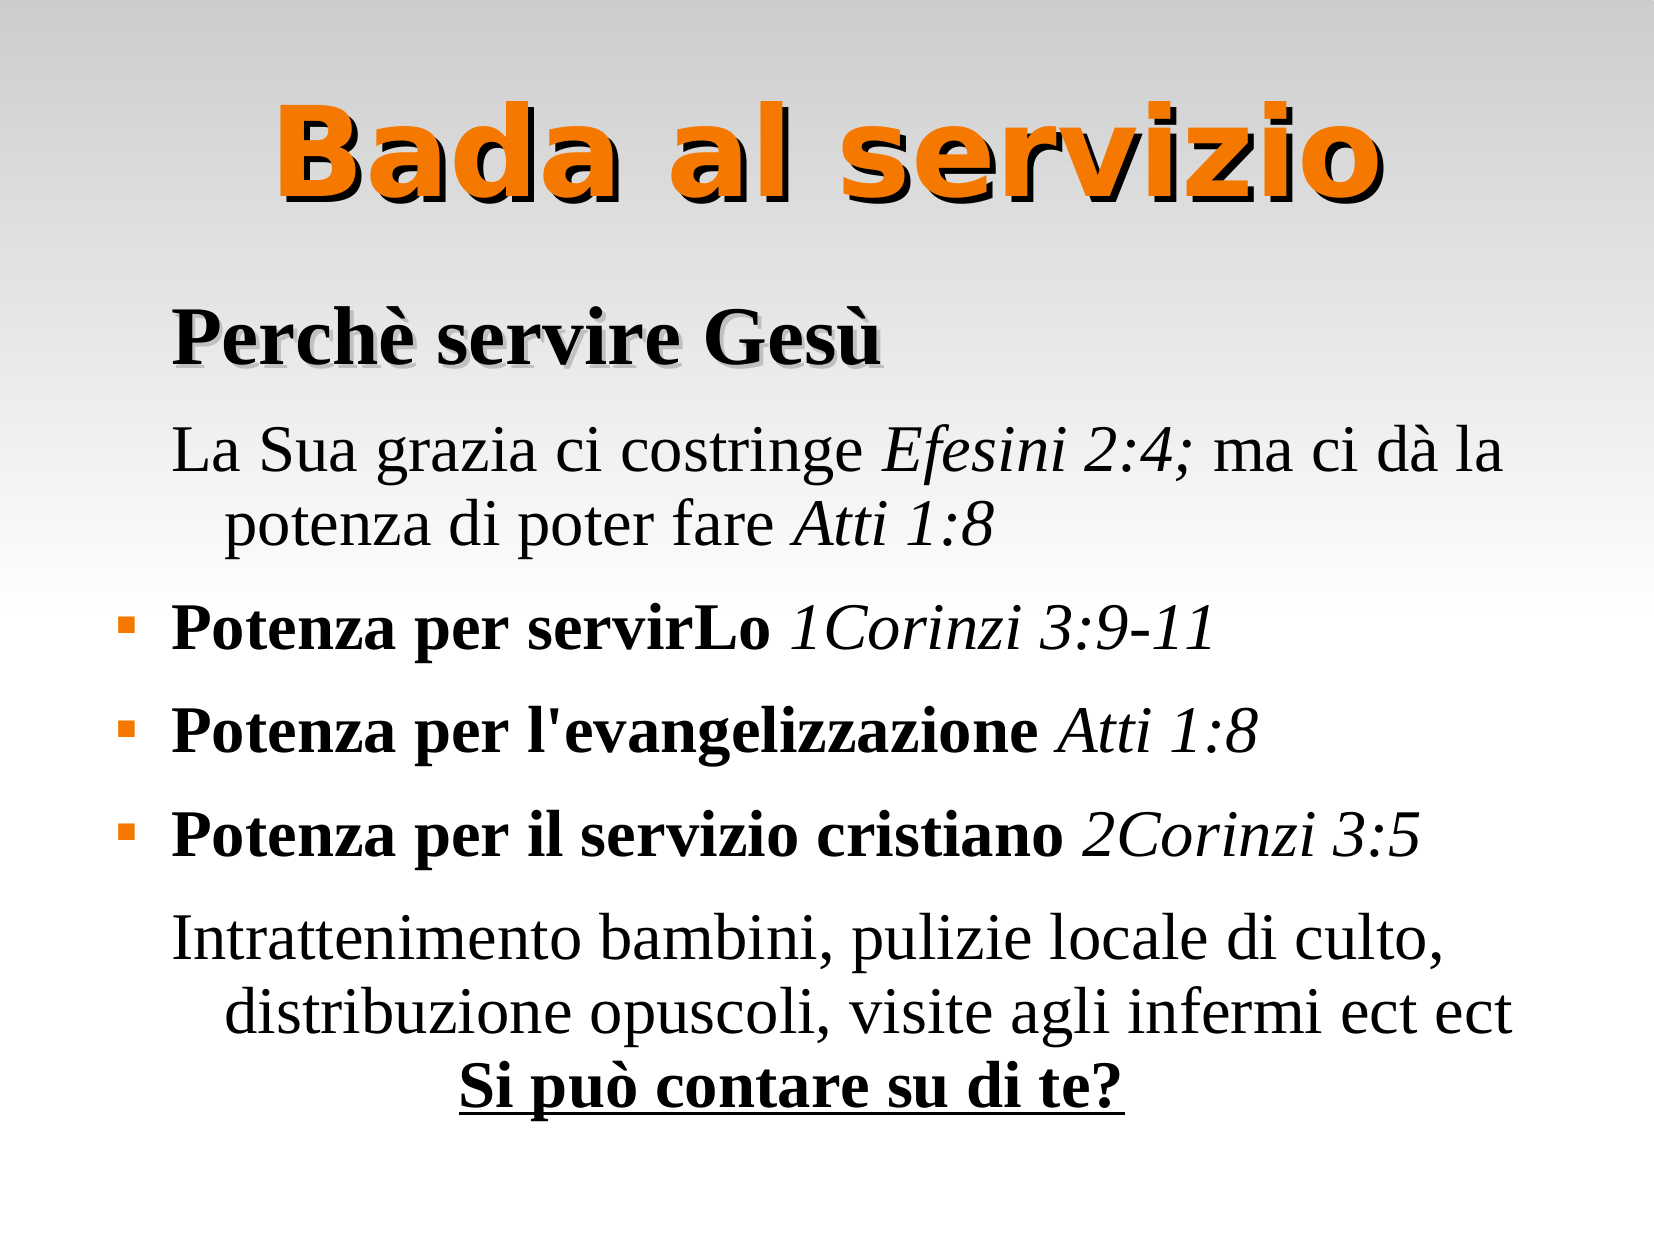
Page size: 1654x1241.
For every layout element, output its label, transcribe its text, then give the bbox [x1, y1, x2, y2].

title Bada al servizio [82, 56, 1571, 250]
list Perchè servire Gesù La Sua grazia ci costringe Efesini 2:4; ma ci dà la potenza di poter fare Atti 1:8 Potenza per servirLo 1Corinzi 3:9-11 Potenza per l'evangelizzazione Atti 1:8 Potenza per il servizio cristiano 2Corinzi 3:5 Intrattenimento bambini, pulizie locale di culto, distribuzione opuscoli, visite agli infermi ect ect Si può contare su di te? [82, 290, 1571, 1241]
